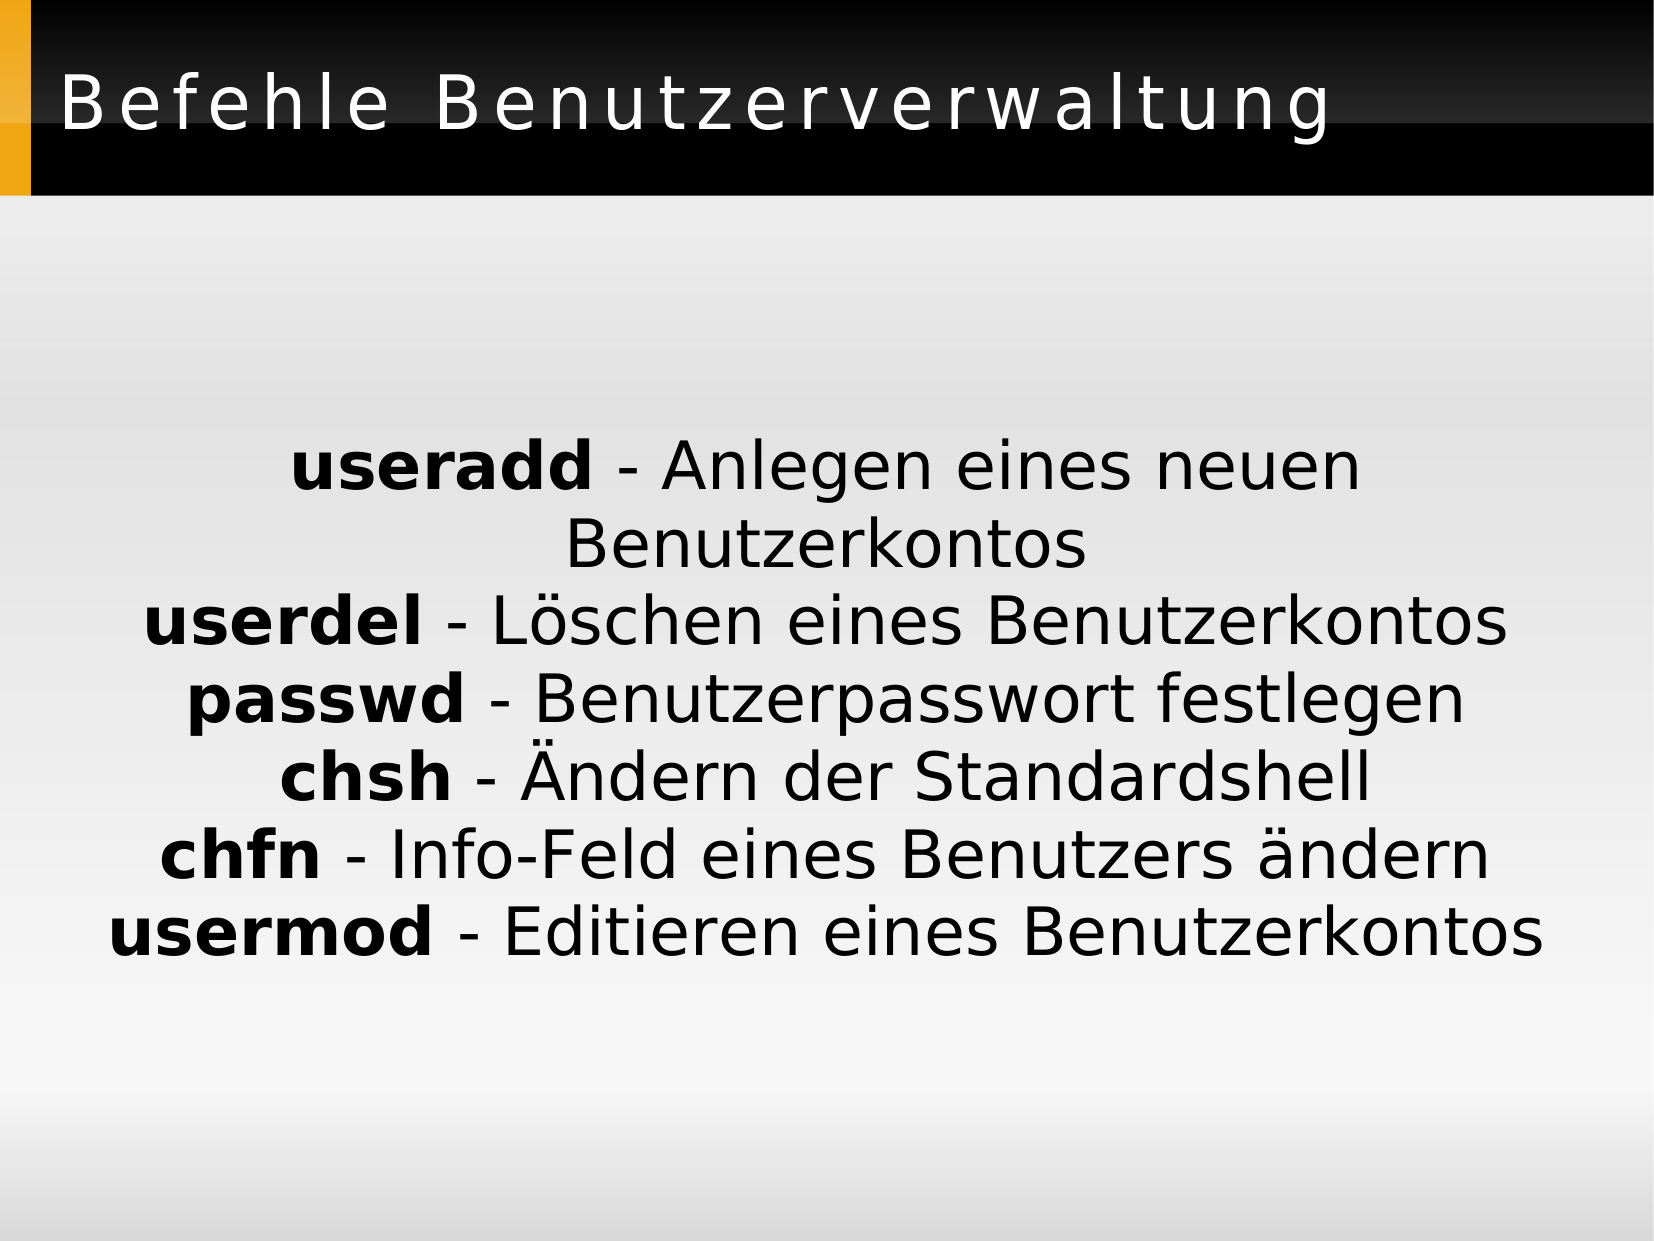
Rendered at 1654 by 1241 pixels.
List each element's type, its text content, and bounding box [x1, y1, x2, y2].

picture [0, 0, 1654, 1241]
subtitle useradd - Anlegen eines neuen Benutzerkontos userdel - Löschen eines Benutzerkontos passwd - Benutzerpasswort festlegen chsh - Ändern der Standardshell chfn - Info-Feld eines Benutzers ändern usermod - Editieren eines Benutzerkontos [82, 290, 1571, 1109]
title Befehle Benutzerverwaltung [59, 29, 1625, 178]
